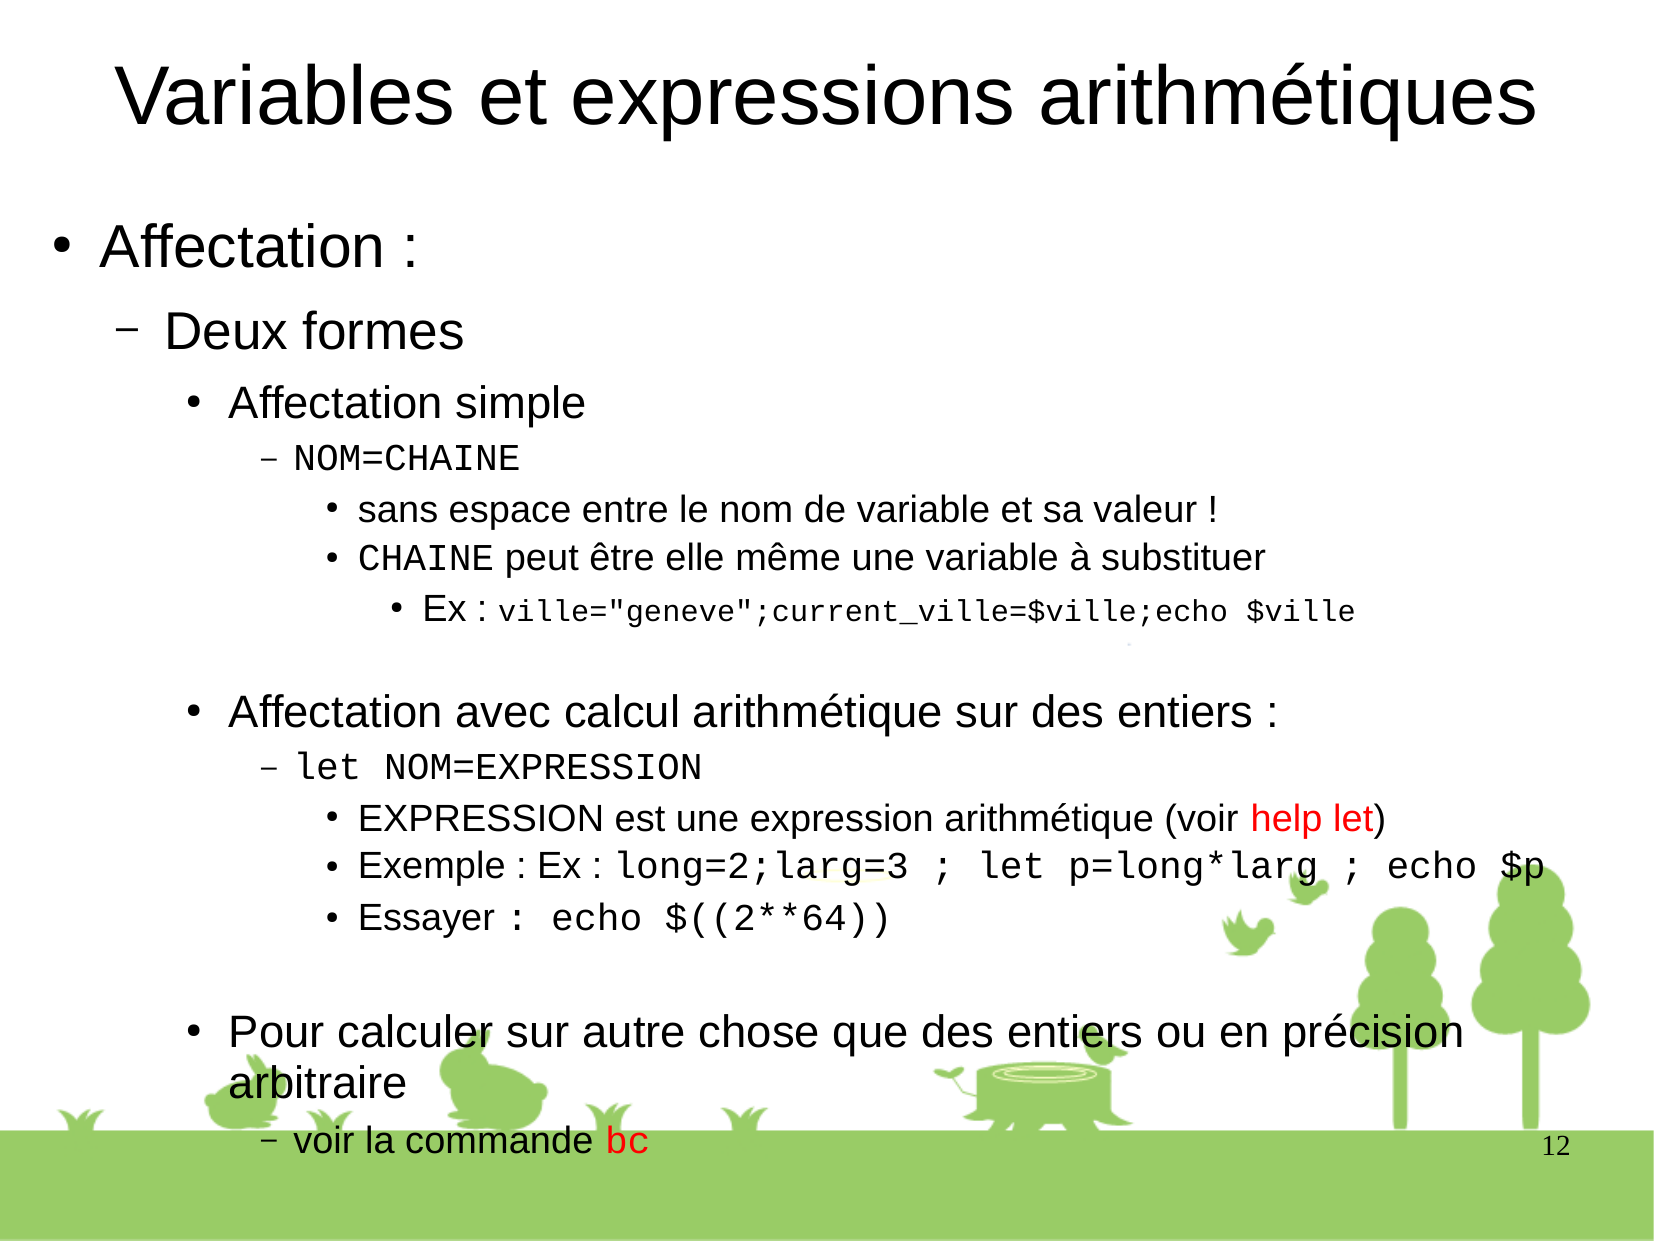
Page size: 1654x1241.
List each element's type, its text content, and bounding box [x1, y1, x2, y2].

picture [0, 0, 1654, 1241]
title Variables et expressions arithmétiques [82, 49, 1571, 143]
list Affectation : Deux formes Affectation simple NOM=CHAINE sans espace entre le nom de variable et sa valeur ! CHAINE peut être elle même une variable à substituer Ex : ville="geneve";current_ville=$ville;echo $ville Affectation avec calcul arithmétique sur des entiers : let NOM=EXPRESSION EXPRESSION est une expression arithmétique (voir help let) Exemple : Ex : long=2;larg=3 ; let p=long*larg ; echo $p Essayer : echo $((2**64)) Pour calculer sur autre chose que des entiers ou en précision arbitraire voir la commande bc [35, 212, 1642, 1170]
